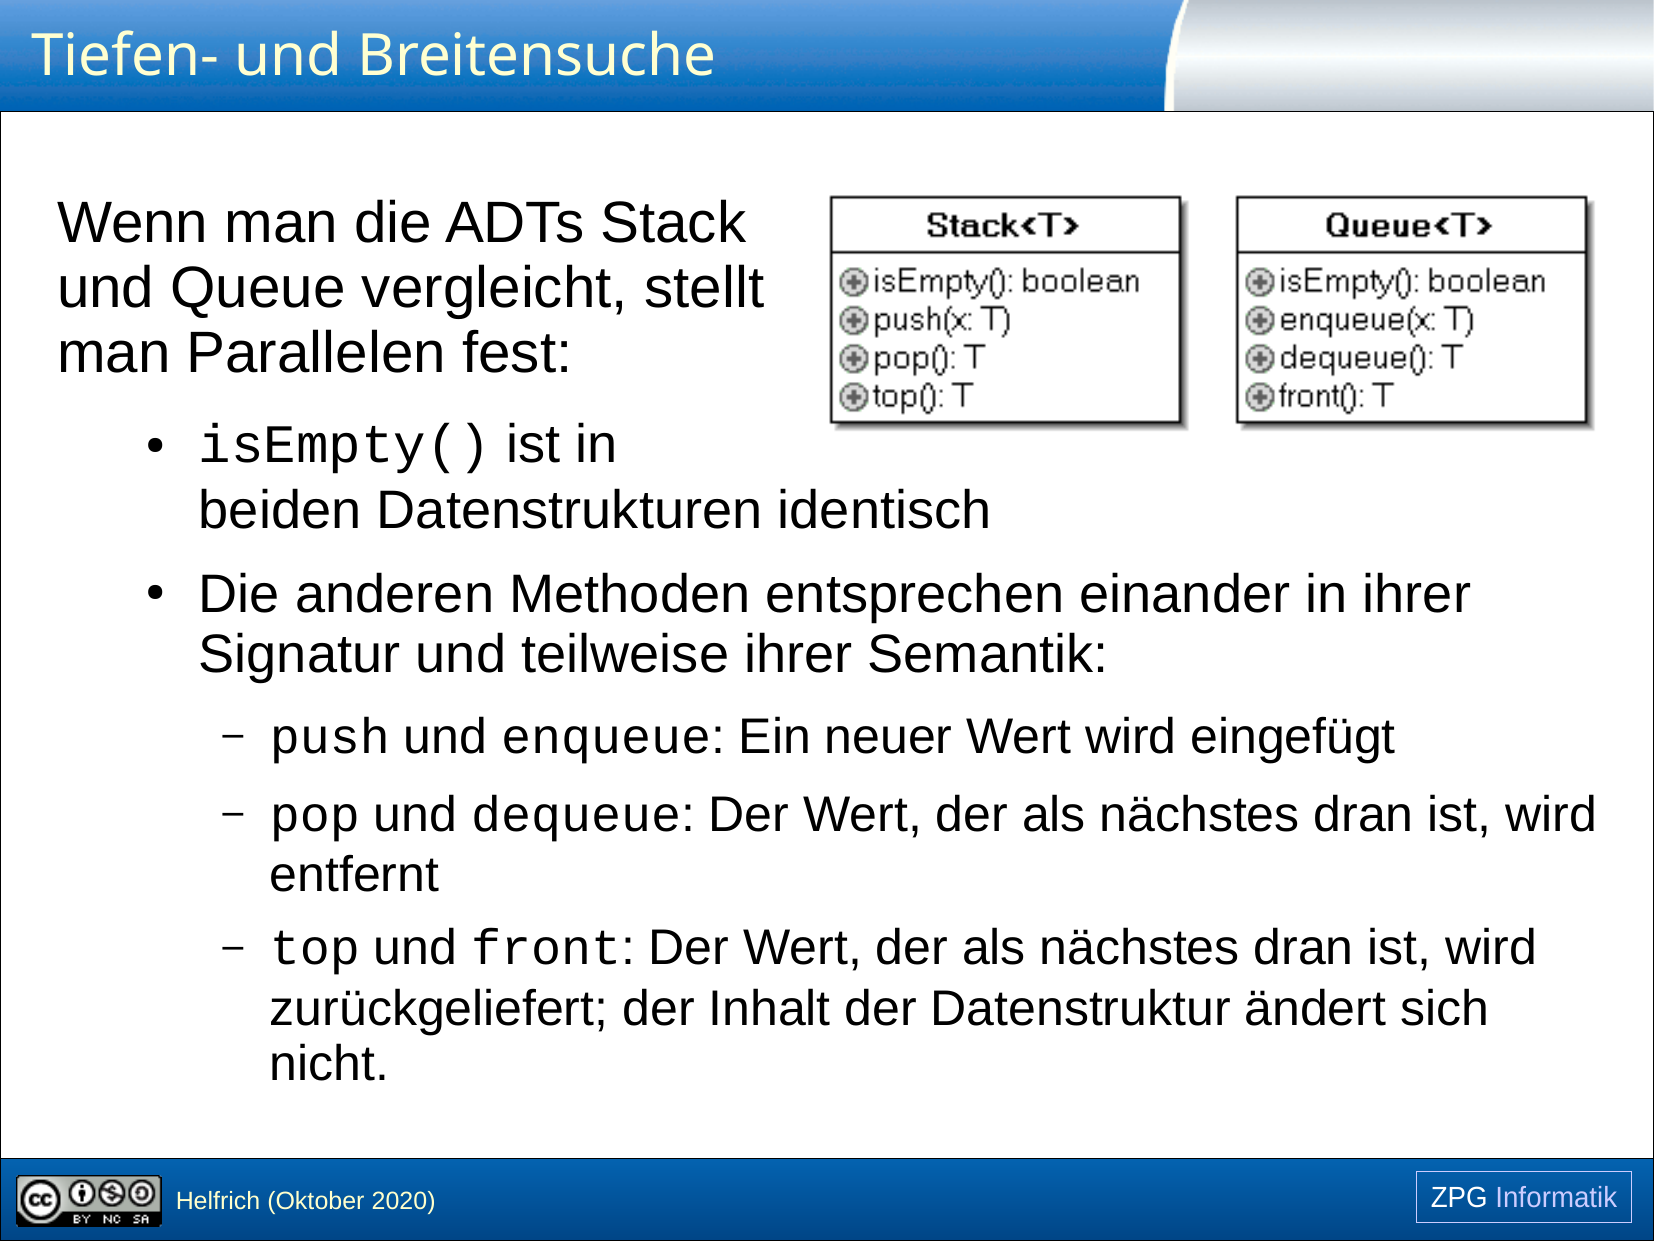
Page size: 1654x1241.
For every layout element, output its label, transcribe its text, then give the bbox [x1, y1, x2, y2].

picture [16, 1175, 162, 1227]
picture [0, 0, 1654, 111]
list Wenn man die ADTs Stack und Queue vergleicht, stellt man Parallelen fest: isEmpty() ist in beiden Datenstrukturen identisch Die anderen Methoden entsprechen einander in ihrer Signatur und teilweise ihrer Semantik: push und enqueue: Ein neuer Wert wird eingefügt pop und dequeue: Der Wert, der als nächstes dran ist, wird entfernt top und front: Der Wert, der als nächstes dran ist, wird zurückgeliefert; der Inhalt der Datenstruktur ändert sich nicht. [57, 189, 1605, 1092]
picture [814, 170, 1614, 444]
title Tiefen- und Breitensuche [31, 14, 1151, 92]
